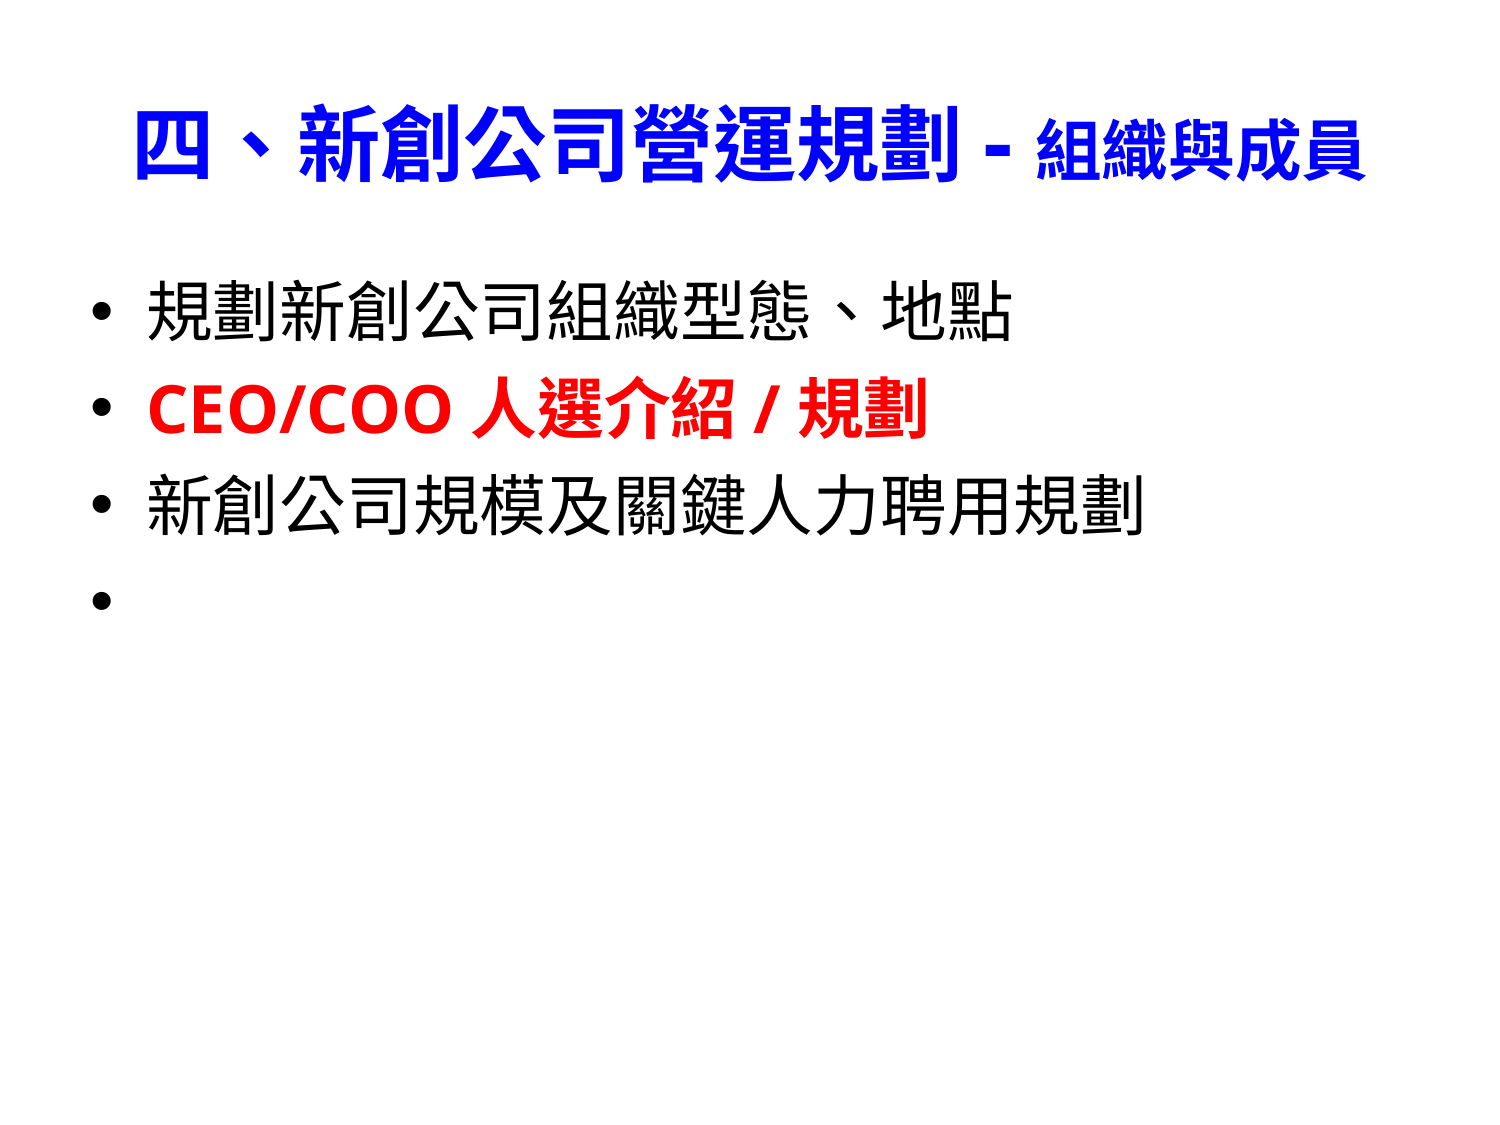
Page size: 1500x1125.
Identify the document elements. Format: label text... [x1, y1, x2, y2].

list 規劃新創公司組織型態、地點 CEO/COO人選介紹/規劃 新創公司規模及關鍵人力聘用規劃 [75, 262, 1426, 764]
title 四、新創公司營運規劃-組織與成員 [75, 45, 1426, 233]
